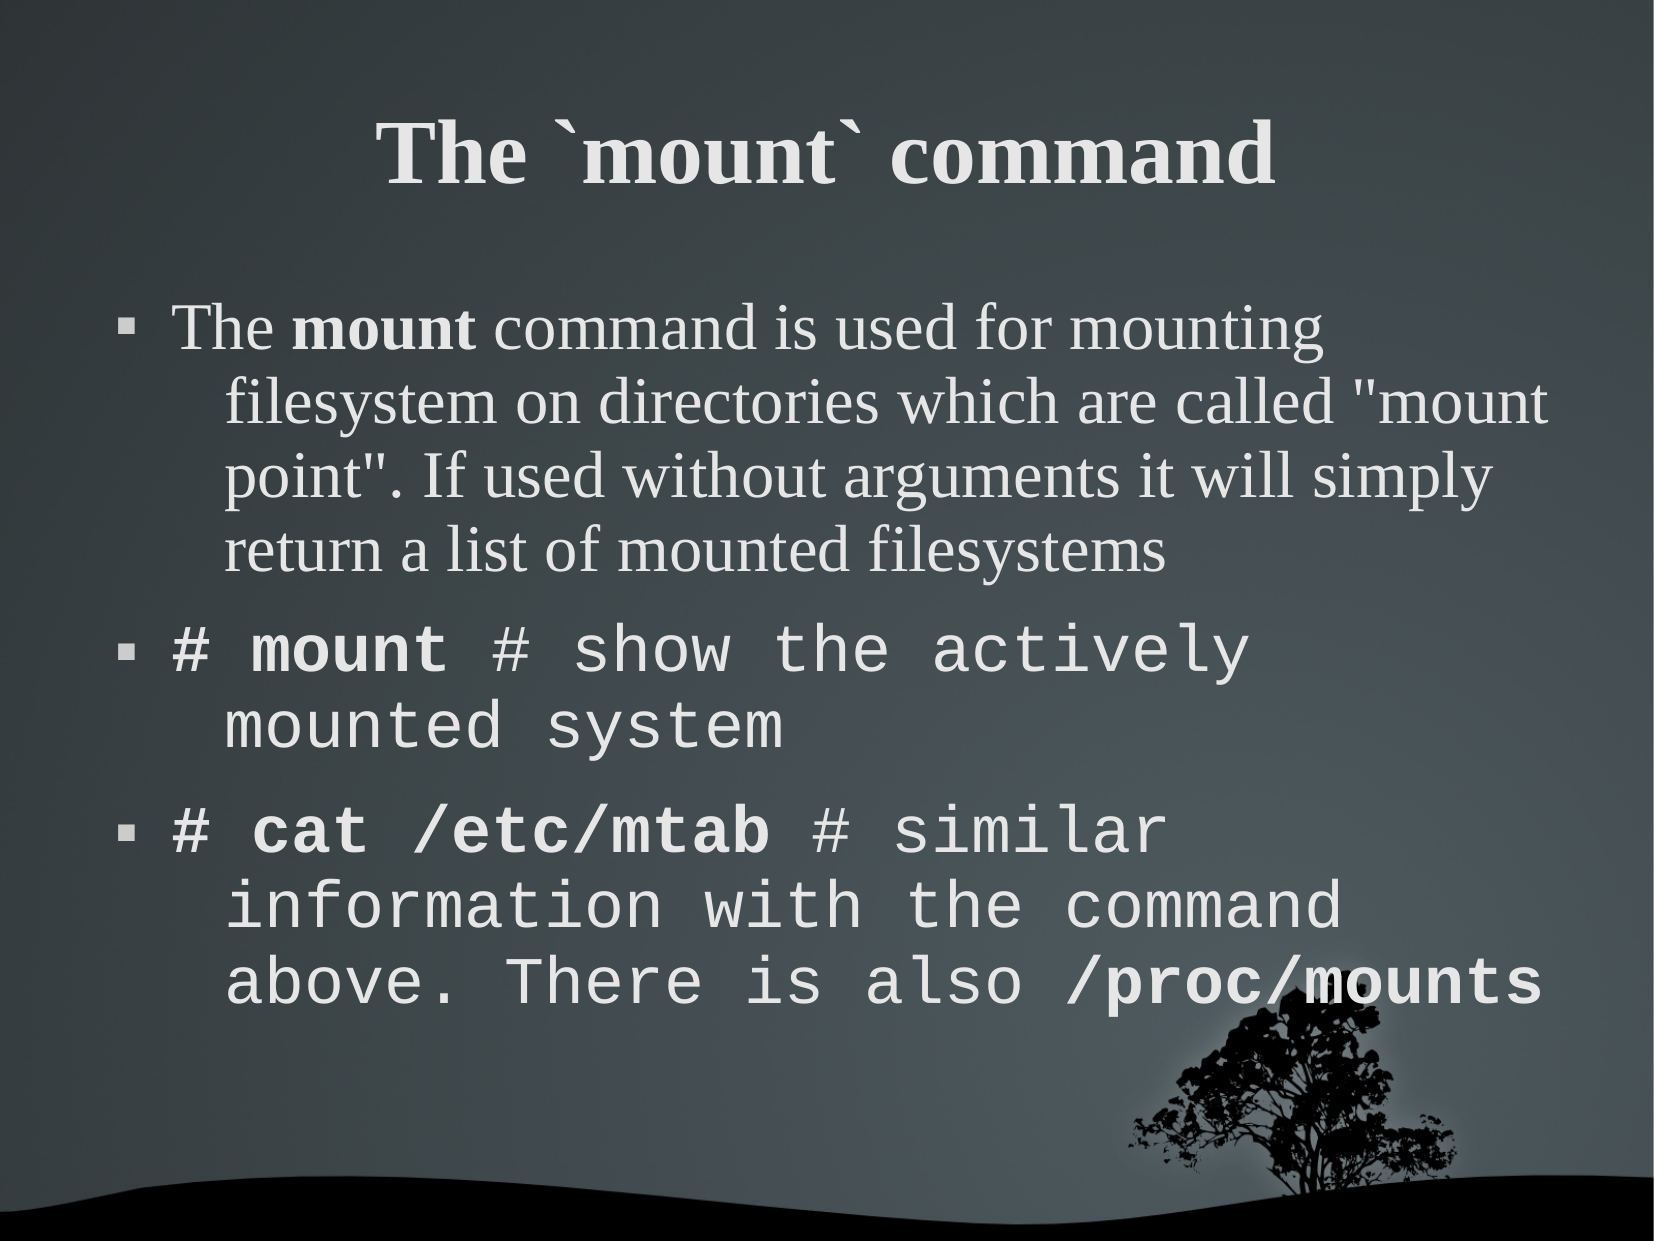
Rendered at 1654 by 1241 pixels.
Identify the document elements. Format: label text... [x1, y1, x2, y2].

list The mount command is used for mounting filesystem on directories which are called "mount point". If used without arguments it will simply return a list of mounted filesystems # mount # show the actively mounted system # cat /etc/mtab # similar information with the command above. There is also /proc/mounts [82, 290, 1571, 1183]
title The `mount` command [82, 49, 1571, 257]
picture [0, 0, 1654, 1241]
